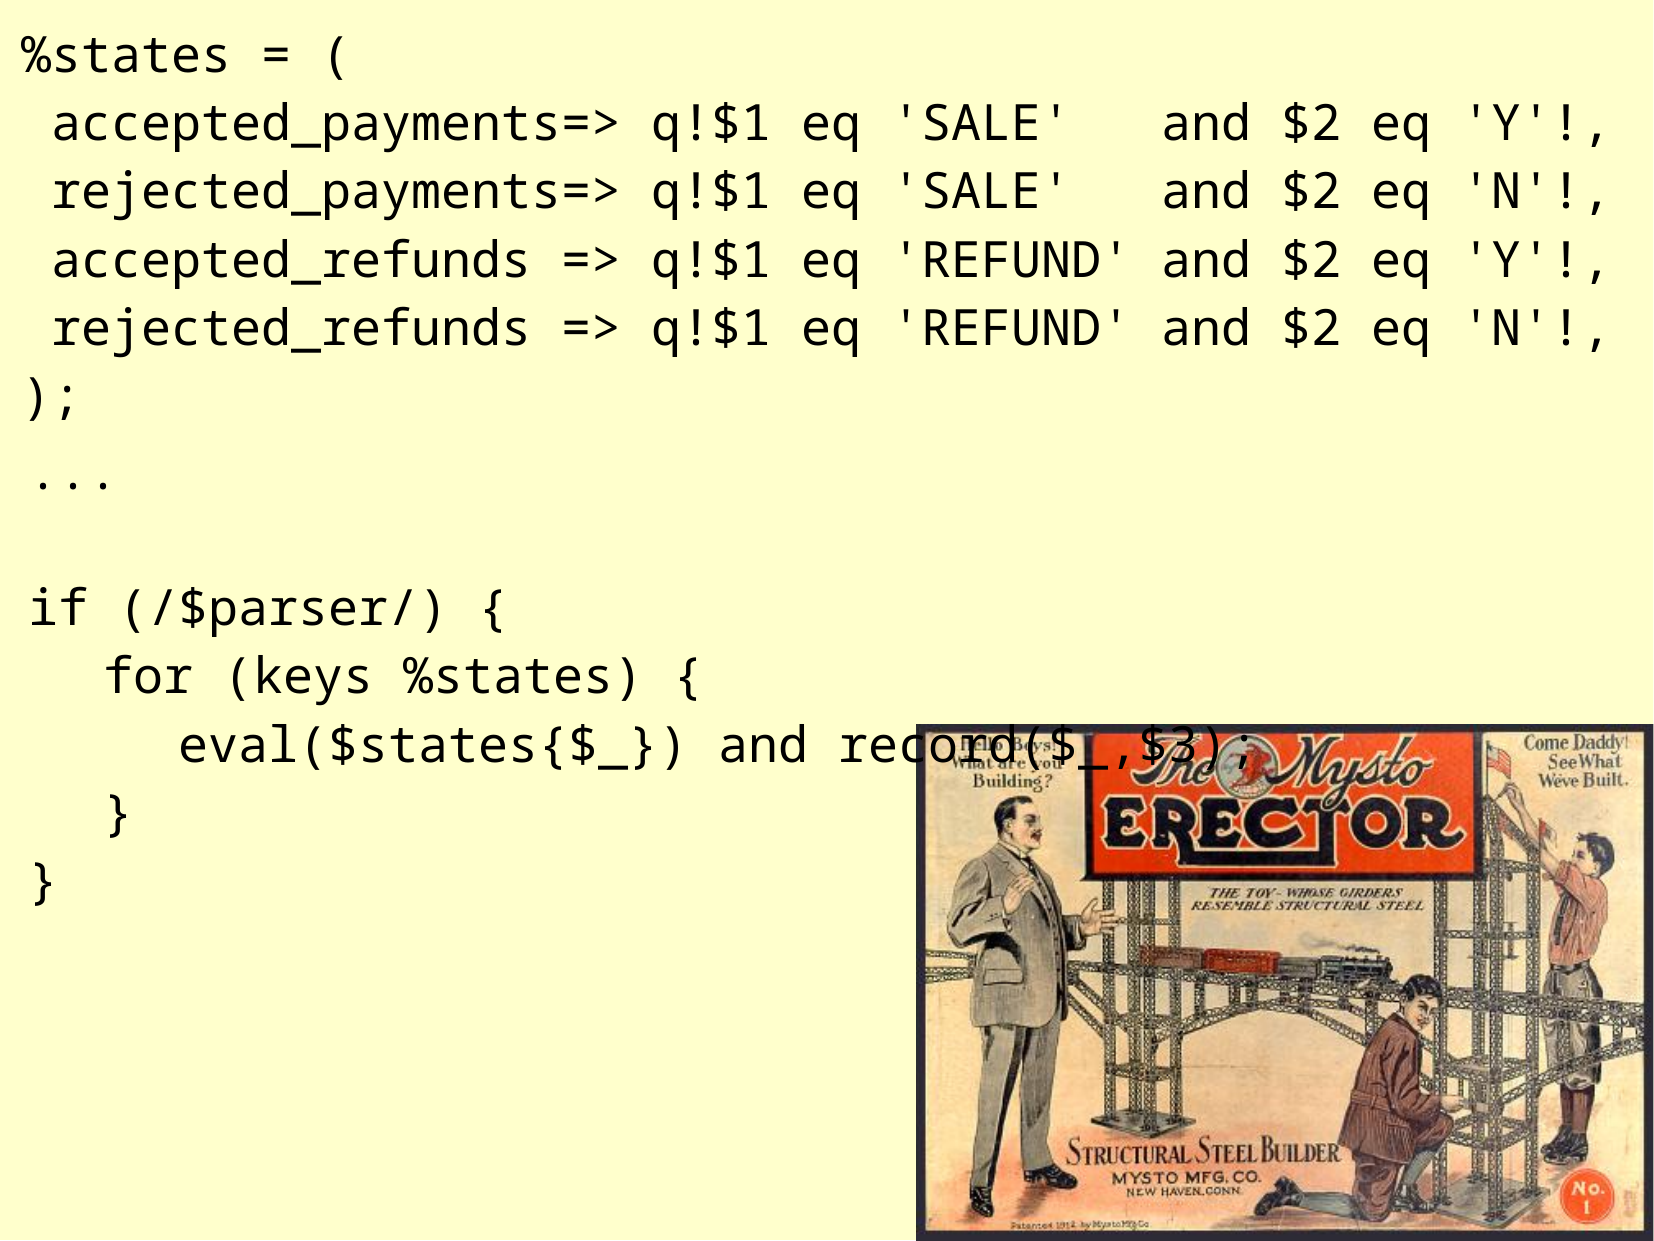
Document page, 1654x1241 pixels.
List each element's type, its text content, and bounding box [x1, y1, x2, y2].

picture [916, 724, 1654, 1241]
text_box ... if (/$parser/) { for (keys %states) { eval($states{$_}) and record($_,$3); } } [28, 435, 1259, 830]
text_box %states = ( accepted_payments=> q!$1 eq 'SALE' and $2 eq 'Y'!, rejected_payments=> q!$1 eq 'SALE' and $2 eq 'N'!, accepted_refunds => q!$1 eq 'REFUND' and $2 eq 'Y'!, rejected_refunds => q!$1 eq 'REFUND' and $2 eq 'N'!, ); [21, 18, 1612, 357]
